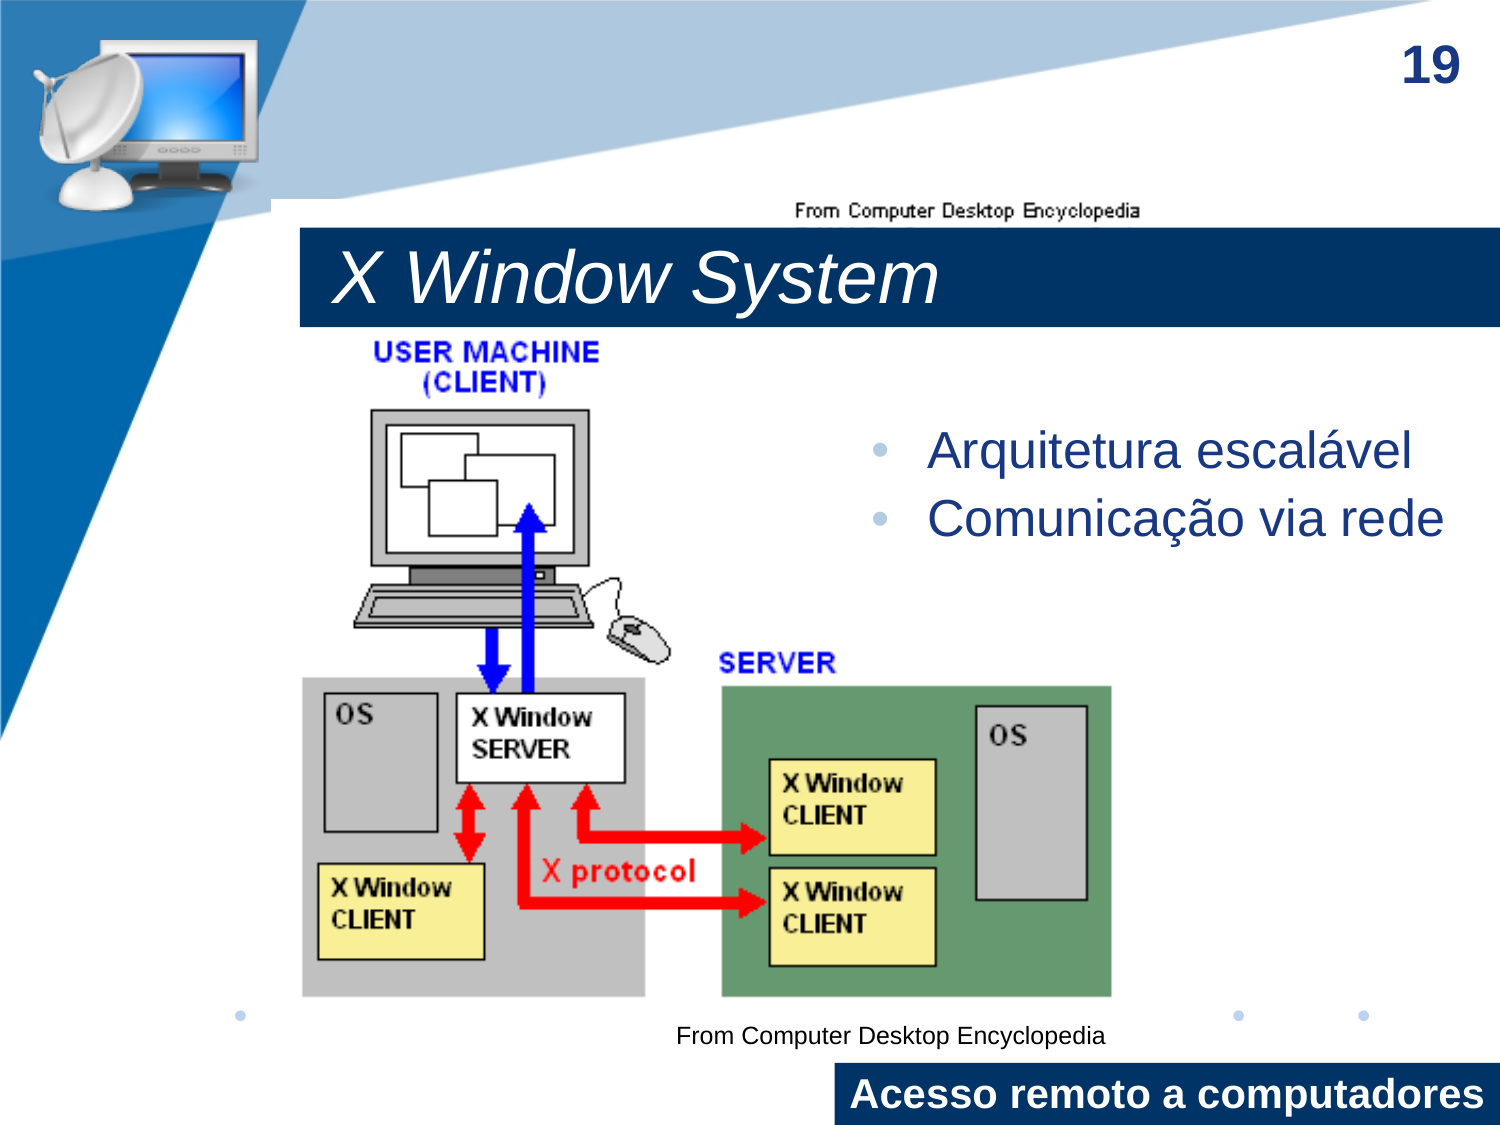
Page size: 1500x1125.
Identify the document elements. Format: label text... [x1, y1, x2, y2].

title X Window System [299, 227, 1500, 328]
picture [0, 0, 1500, 1040]
list Arquitetura escalável Comunicação via rede [856, 413, 1477, 556]
text_box From Computer Desktop Encyclopedia [661, 1014, 1121, 1058]
